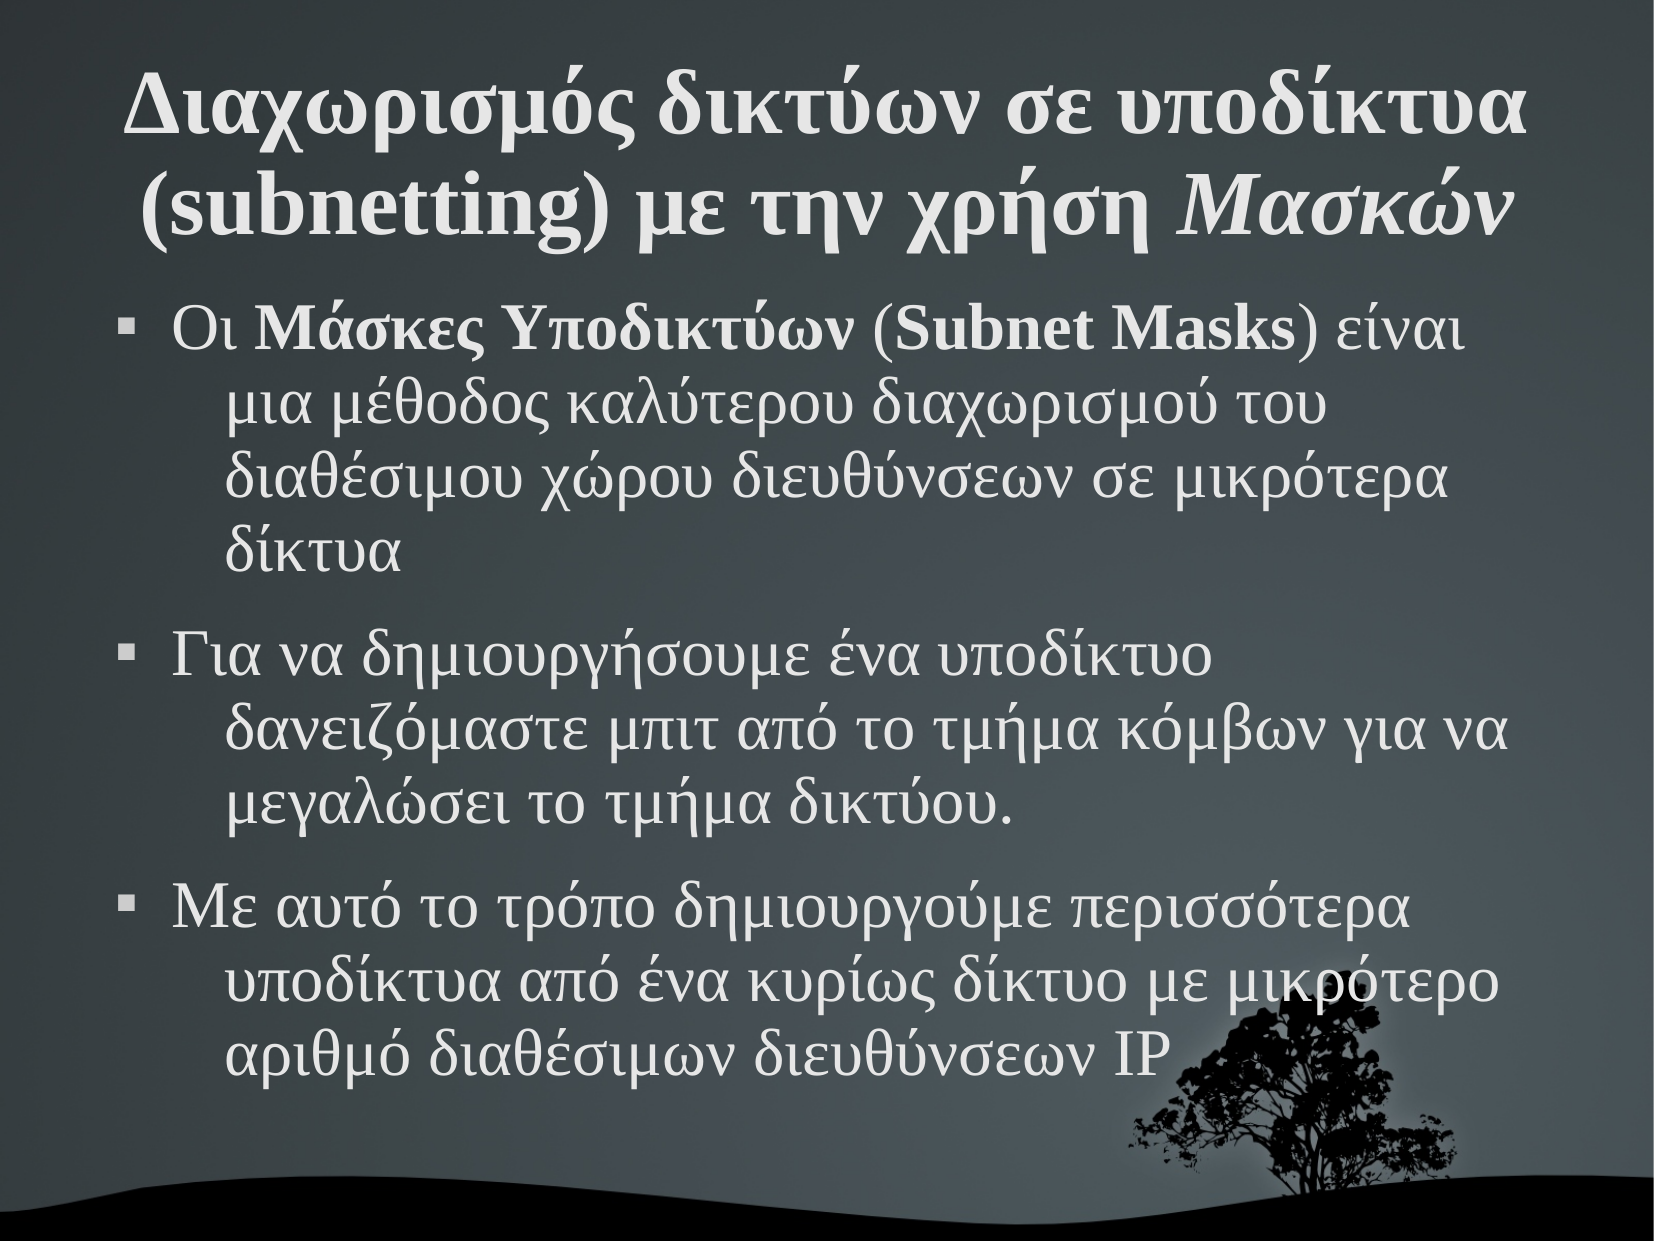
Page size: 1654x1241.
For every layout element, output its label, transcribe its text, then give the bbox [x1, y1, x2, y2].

picture [0, 0, 1654, 1241]
list Οι Μάσκες Υποδικτύων (Subnet Masks) είναι μια μέθοδος καλύτερου διαχωρισμού του διαθέσιμου χώρου διευθύνσεων σε μικρότερα δίκτυα Για να δημιουργήσουμε ένα υποδίκτυο δανειζόμαστε μπιτ από το τμήμα κόμβων για να μεγαλώσει το τμήμα δικτύου. Με αυτό το τρόπο δημιουργούμε περισσότερα υποδίκτυα από ένα κυρίως δίκτυο με μικρότερο αριθμό διαθέσιμων διευθύνσεων IP [82, 290, 1571, 1109]
title Διαχωρισμός δικτύων σε υποδίκτυα (subnetting) με την χρήση Μασκών [82, 33, 1571, 273]
